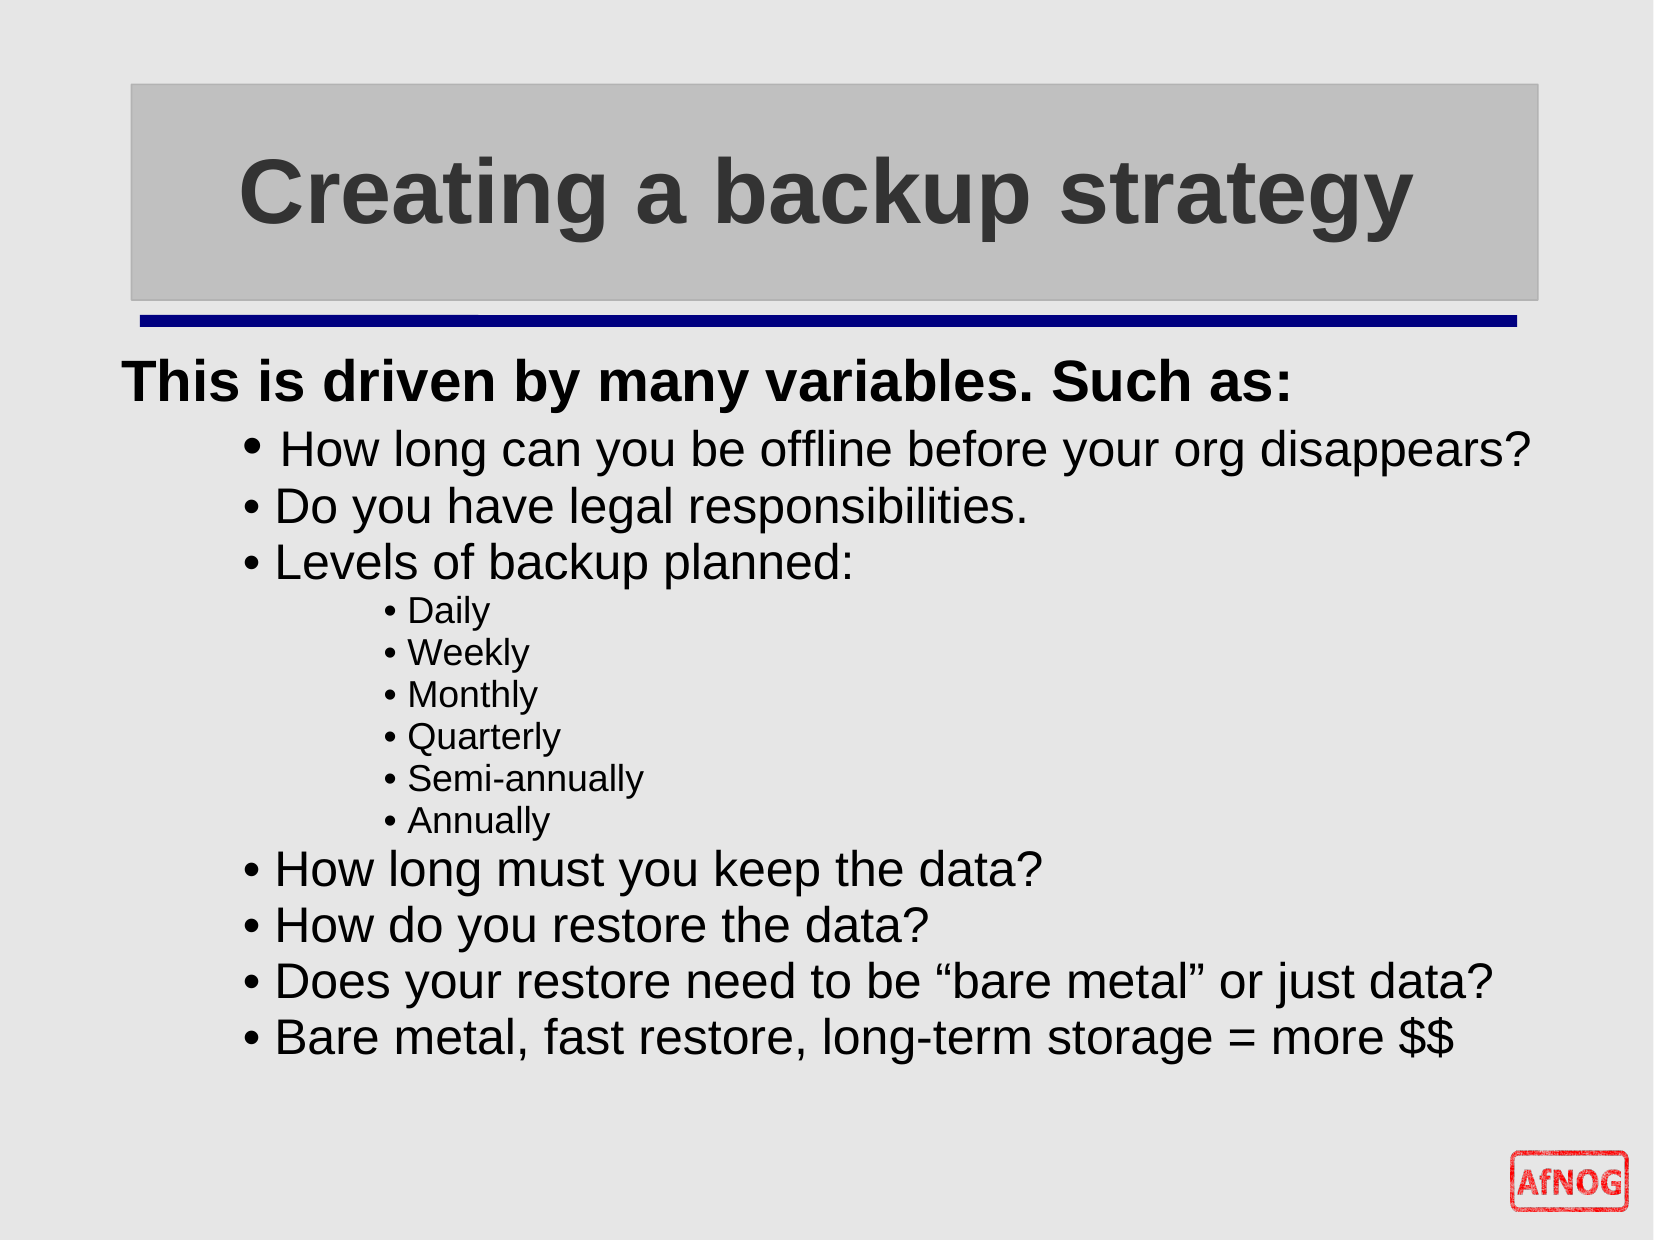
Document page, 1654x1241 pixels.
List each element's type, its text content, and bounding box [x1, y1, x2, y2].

text_box This is driven by many variables. Such as: How long can you be offline before your org disappears? Do you have legal responsibilities. Levels of backup planned: Daily Weekly Monthly Quarterly Semi-annually Annually How long must you keep the data? How do you restore the data? Does your restore need to be “bare metal” or just data? Bare metal, fast restore, long-term storage = more $$ [121, 344, 1577, 1127]
picture [1510, 1150, 1629, 1212]
text_box Creating a backup strategy [121, 91, 1534, 298]
